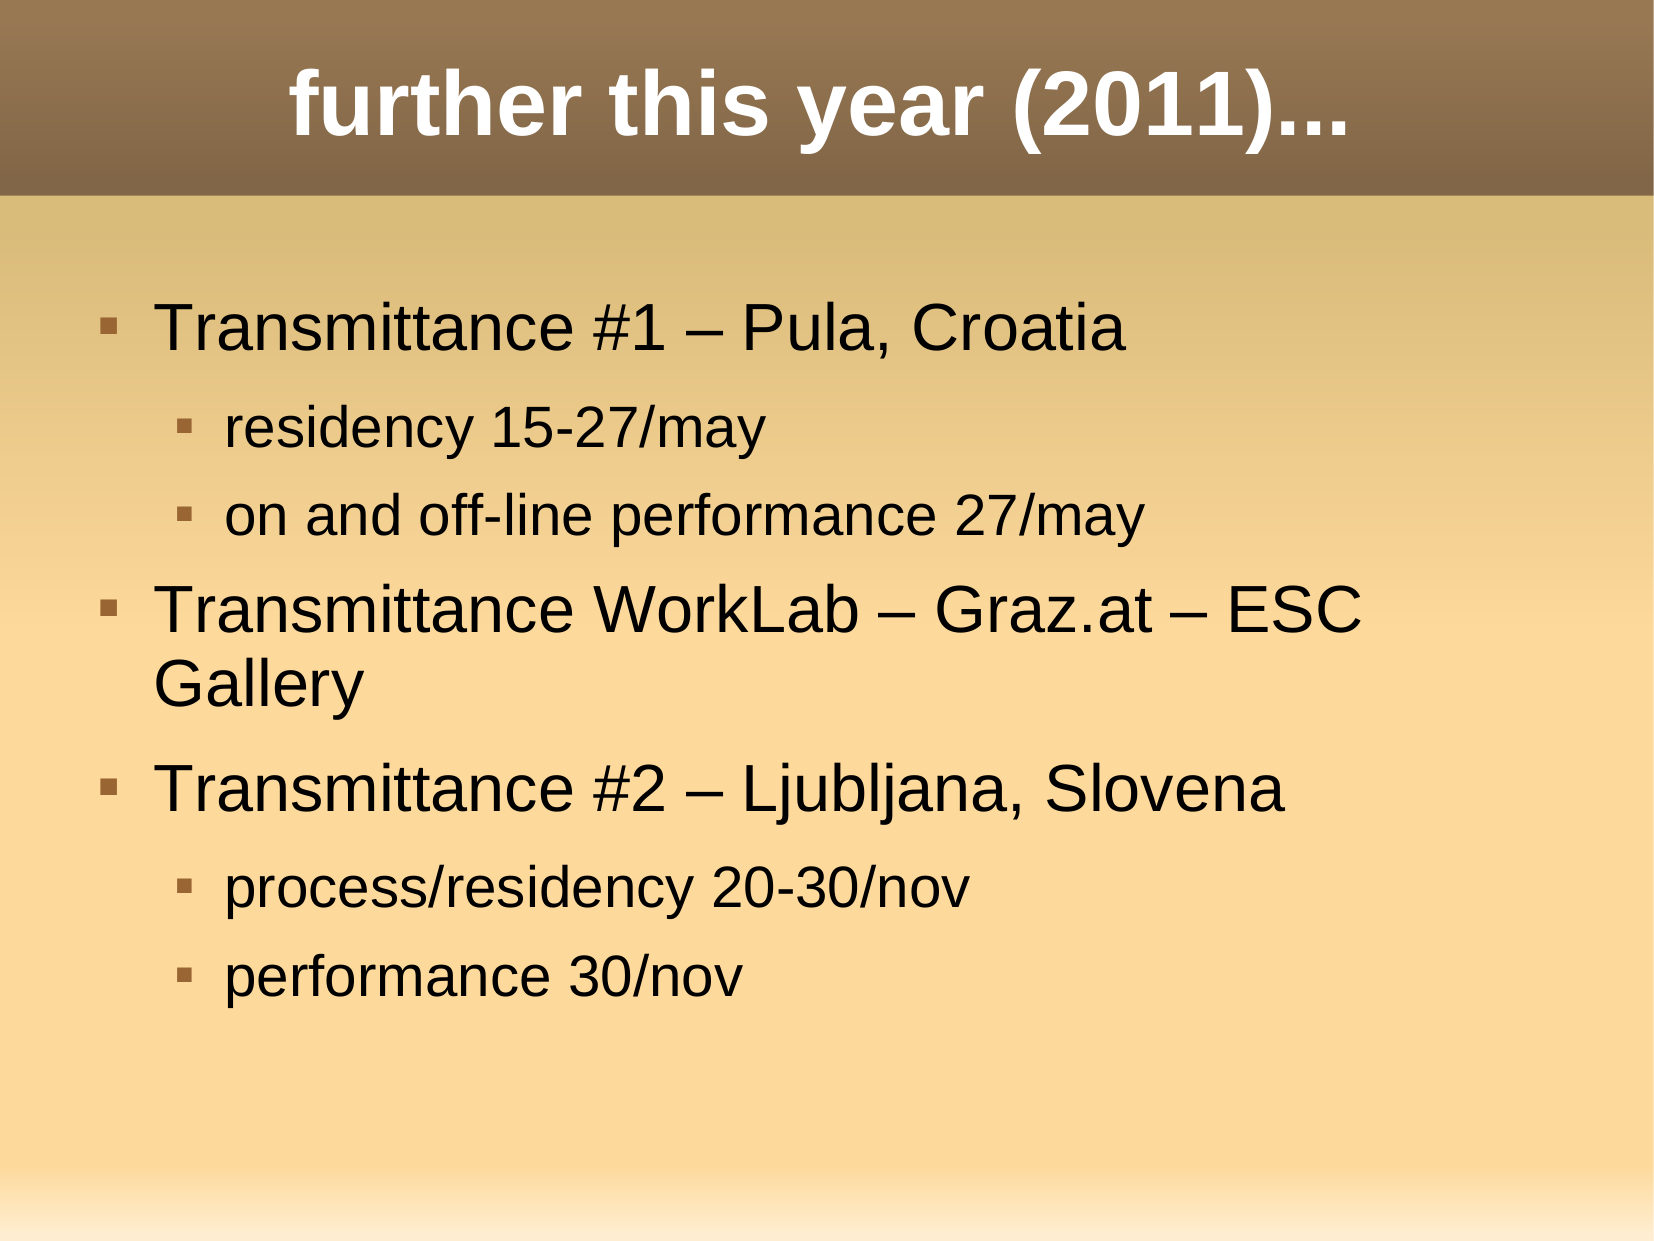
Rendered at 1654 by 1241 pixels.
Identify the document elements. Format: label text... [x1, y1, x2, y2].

picture [0, 0, 1654, 1241]
list Transmittance #1 – Pula, Croatia residency 15-27/may on and off-line performance 27/may Transmittance WorkLab – Graz.at – ESC Gallery Transmittance #2 – Ljubljana, Slovena process/residency 20-30/nov performance 30/nov [82, 290, 1571, 1094]
title further this year (2011)... [76, 7, 1565, 200]
